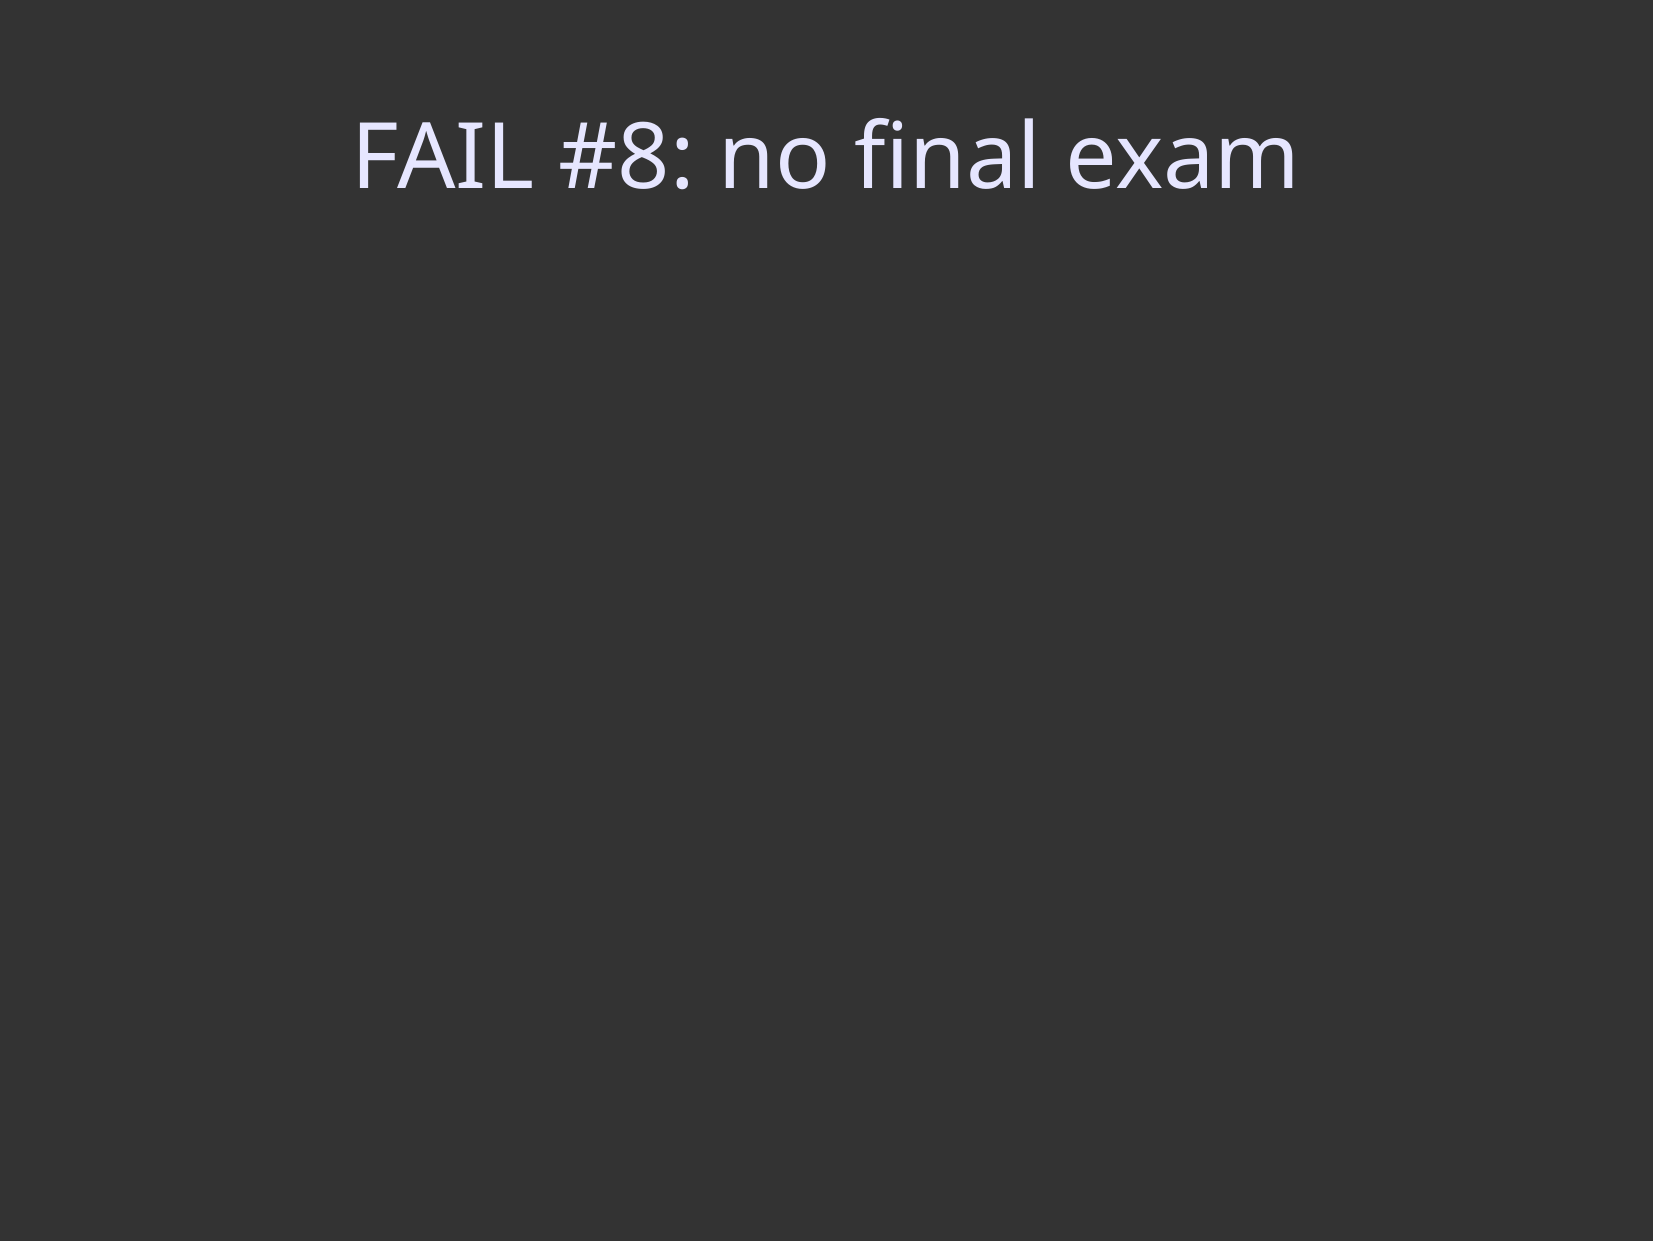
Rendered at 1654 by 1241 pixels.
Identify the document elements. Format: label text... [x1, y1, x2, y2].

title FAIL #8: no final exam [82, 27, 1571, 279]
